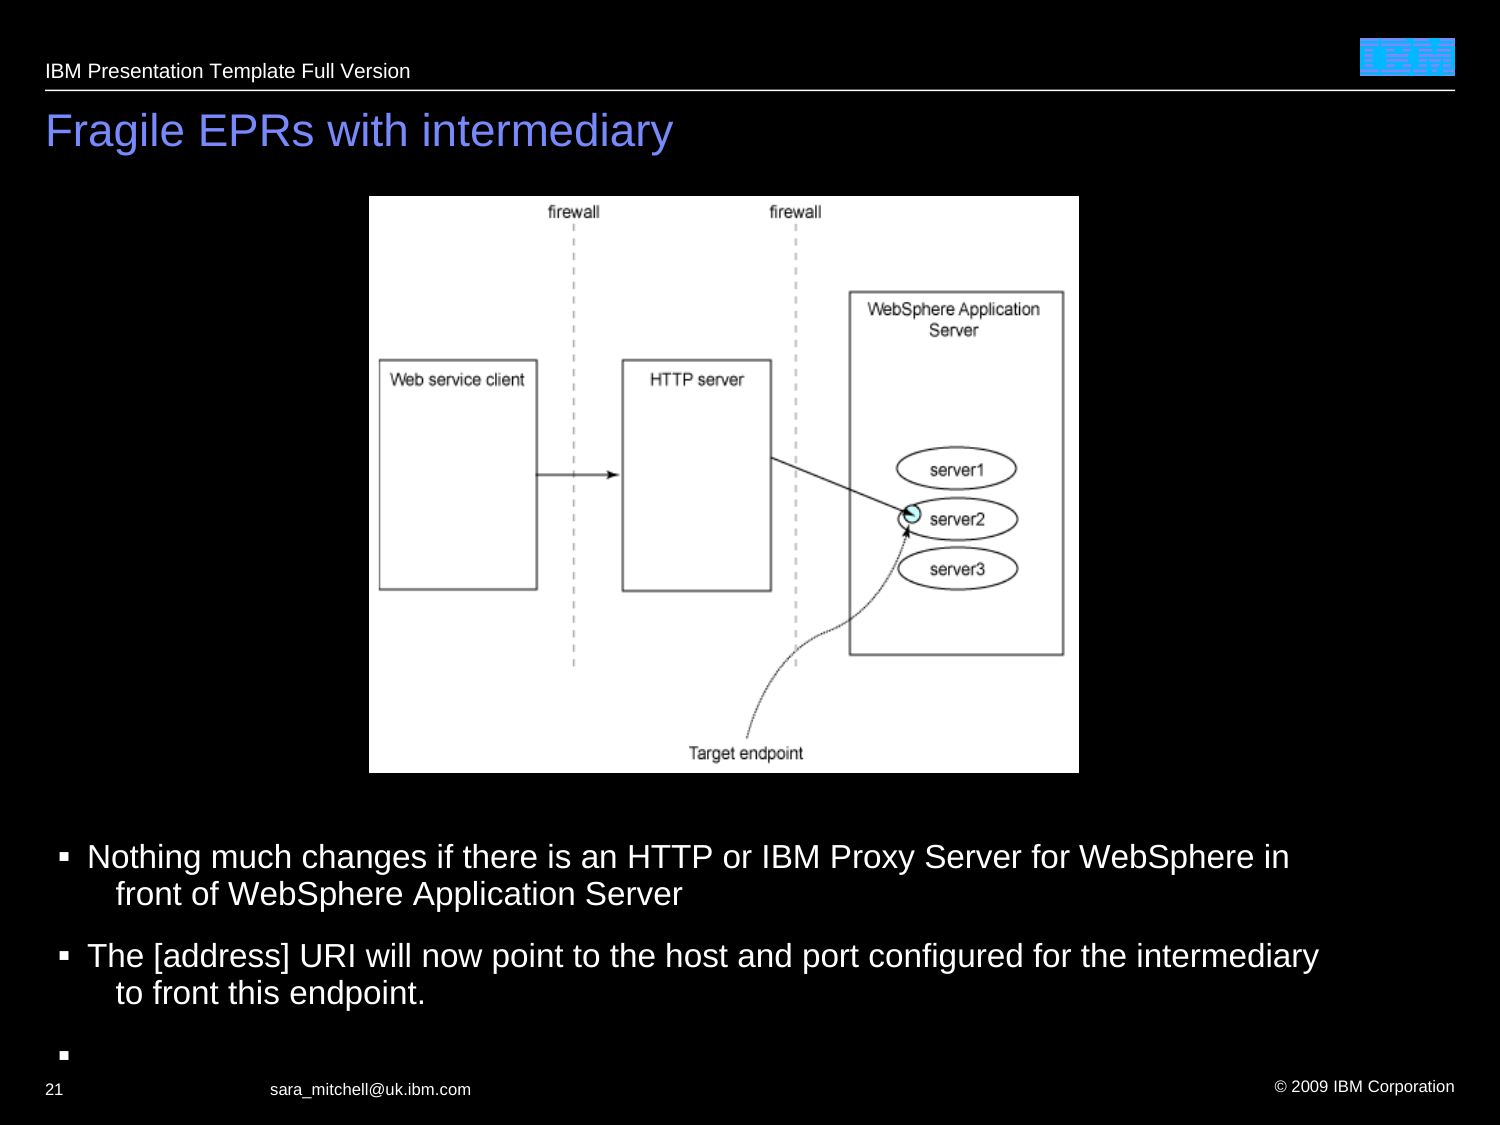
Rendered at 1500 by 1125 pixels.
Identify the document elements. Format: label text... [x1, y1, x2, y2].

list Nothing much changes if there is an HTTP or IBM Proxy Server for WebSphere in front of WebSphere Application Server The [address] URI will now point to the host and port configured for the intermediary to front this endpoint. [43, 830, 1364, 1084]
title Fragile EPRs with intermediary [30, 97, 1456, 218]
text_box IBM Presentation Template Full Version [30, 37, 1306, 83]
picture [368, 195, 1080, 774]
